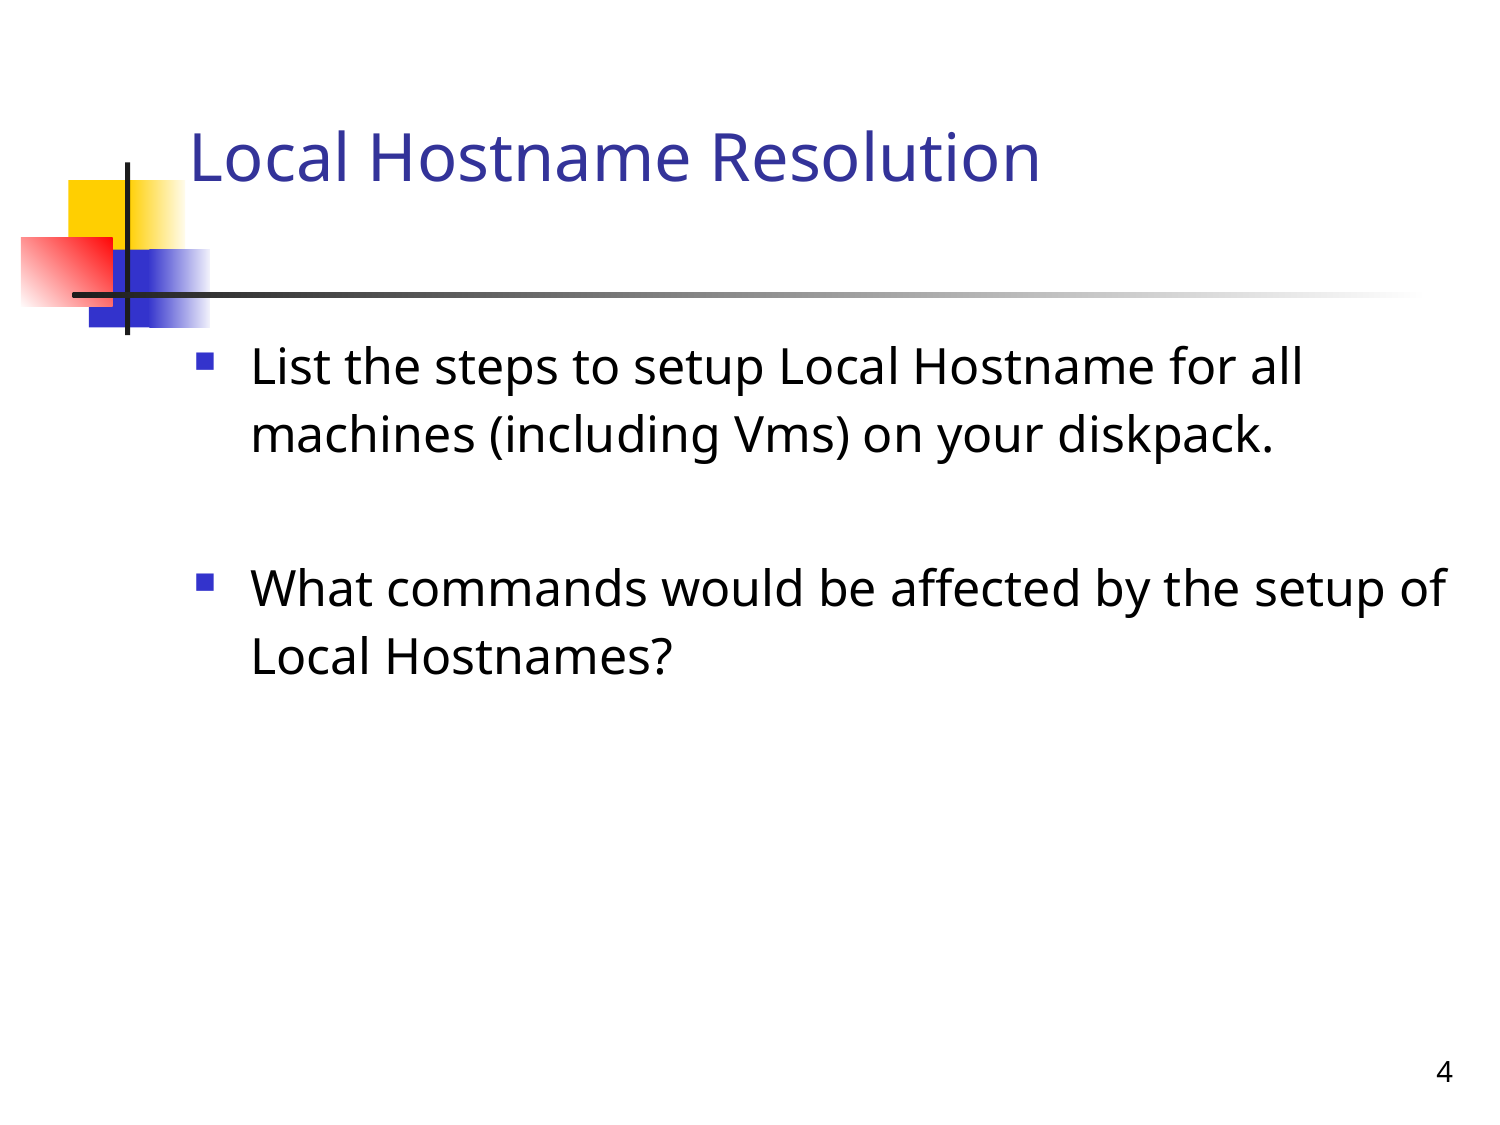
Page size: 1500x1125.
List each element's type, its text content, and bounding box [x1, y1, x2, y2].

list List the steps to setup Local Hostname for all machines (including Vms) on your diskpack. What commands would be affected by the setup of Local Hostnames? [193, 331, 1469, 1059]
title Local Hostname Resolution [188, 42, 1468, 268]
